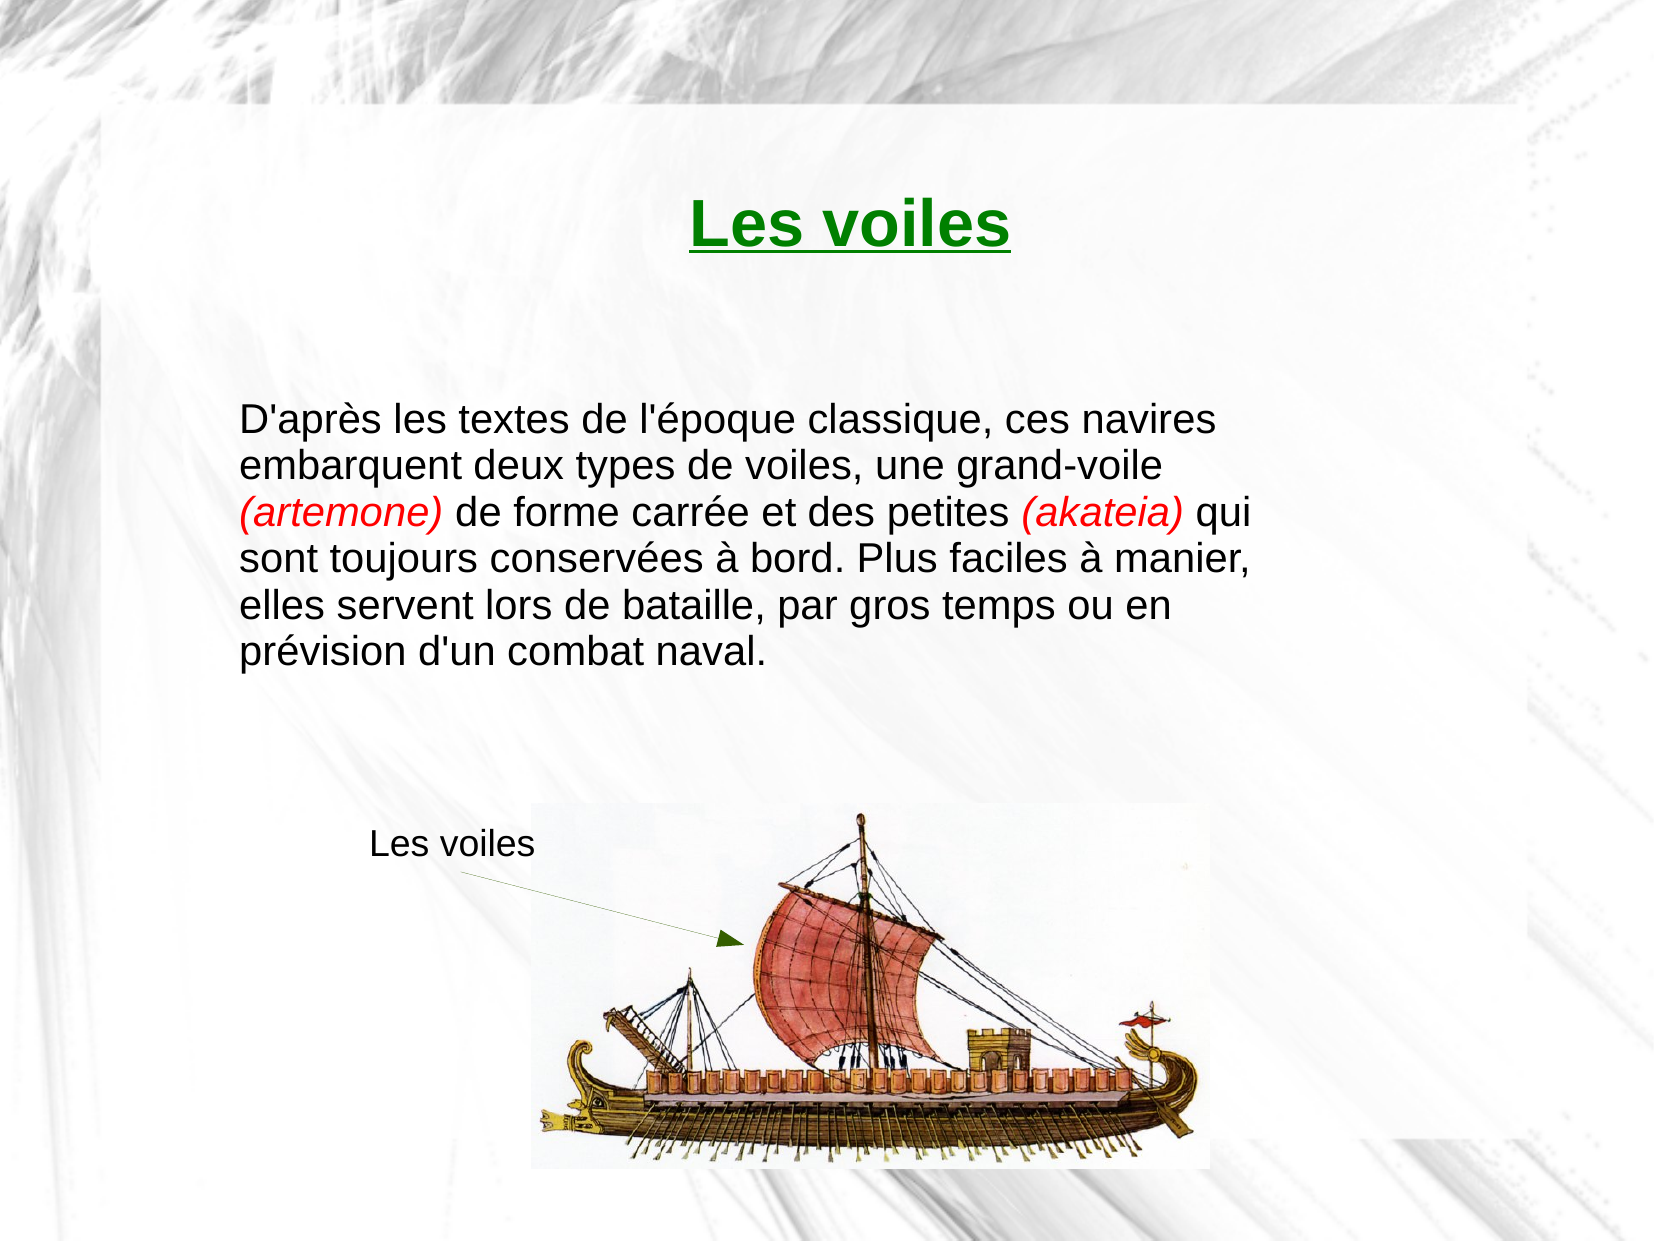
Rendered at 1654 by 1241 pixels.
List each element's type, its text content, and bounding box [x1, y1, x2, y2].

picture [0, 0, 1654, 1241]
text_box Les voiles [354, 814, 579, 872]
text_box Les voiles [271, 178, 1430, 268]
text_box D'après les textes de l'époque classique, ces navires embarquent deux types de voiles, une grand-voile (artemone) de forme carrée et des petites (akateia) qui sont toujours conservées à bord. Plus faciles à manier, elles servent lors de bataille, par gros temps ou en prévision d'un combat naval. [224, 332, 1288, 768]
